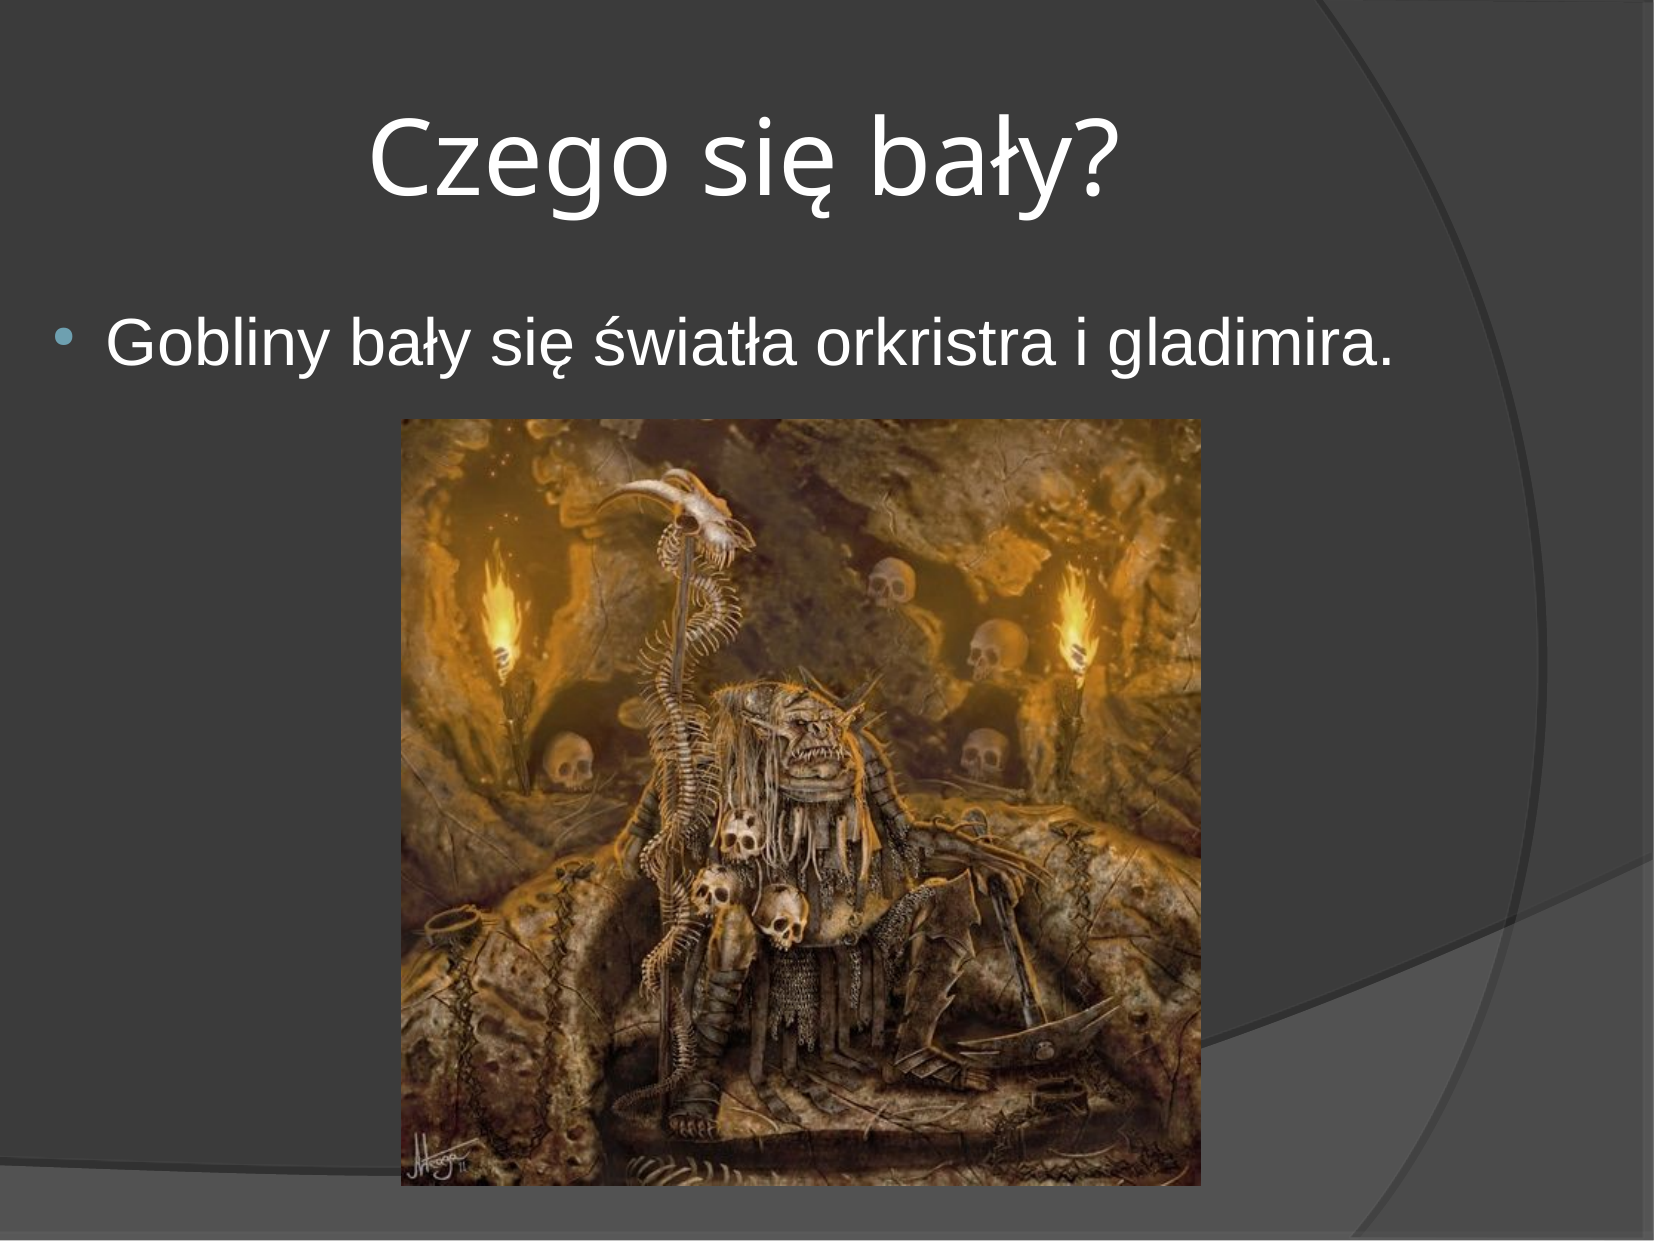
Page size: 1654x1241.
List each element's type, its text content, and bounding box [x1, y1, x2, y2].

title Czego się bały? [0, 49, 1489, 257]
picture [401, 419, 1201, 1186]
list Gobliny bały się światła orkristra i gladimira. [0, 290, 1489, 1109]
